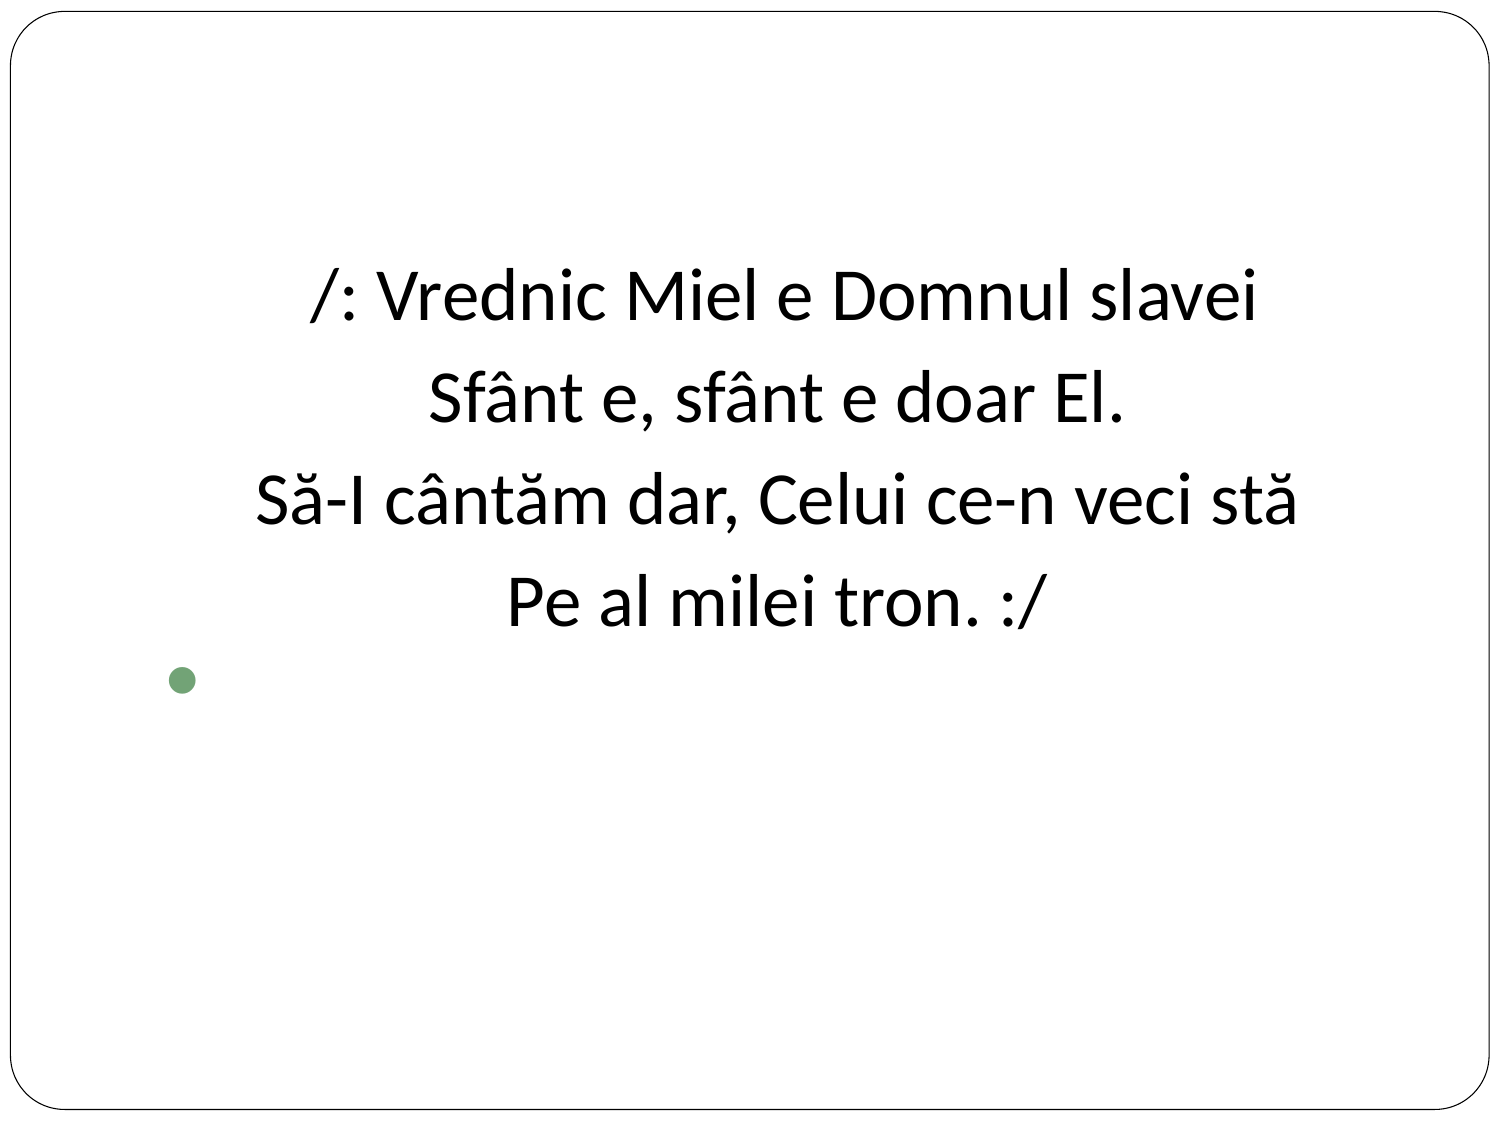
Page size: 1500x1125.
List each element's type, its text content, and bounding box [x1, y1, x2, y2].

list /: Vrednic Miel e Domnul slavei Sfânt e, sfânt e doar El. Să-I cântăm dar, Celui ce-n veci stă Pe al milei tron. :/ [150, 237, 1426, 988]
